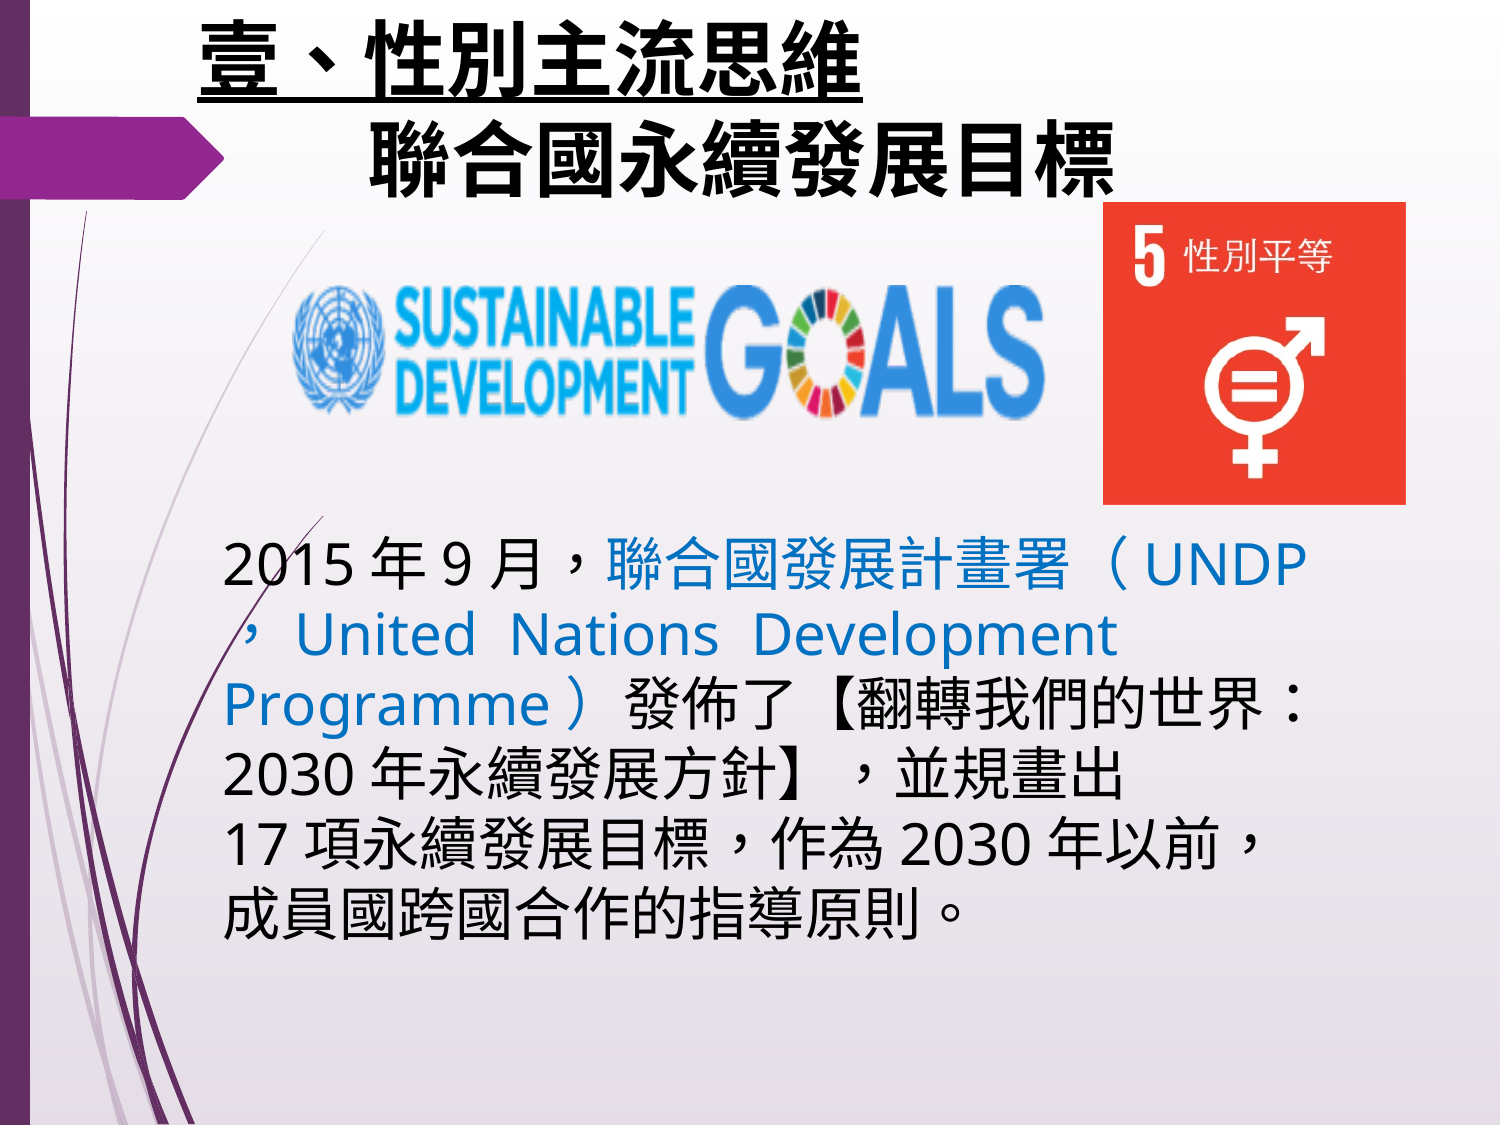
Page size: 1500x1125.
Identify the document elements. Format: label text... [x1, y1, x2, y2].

picture [259, 285, 1070, 449]
picture [1103, 202, 1406, 505]
text_box 2015年9月，聯合國發展計畫署（UNDP，United Nations Development Programme）發佈了【翻轉我們的世界：2030年永續發展方針】，並規畫出 17項永續發展目標，作為2030年以前， 成員國跨國合作的指導原則。 [207, 519, 1395, 956]
title 壹、性別主流思維 聯合國永續發展目標 [182, 0, 1400, 274]
